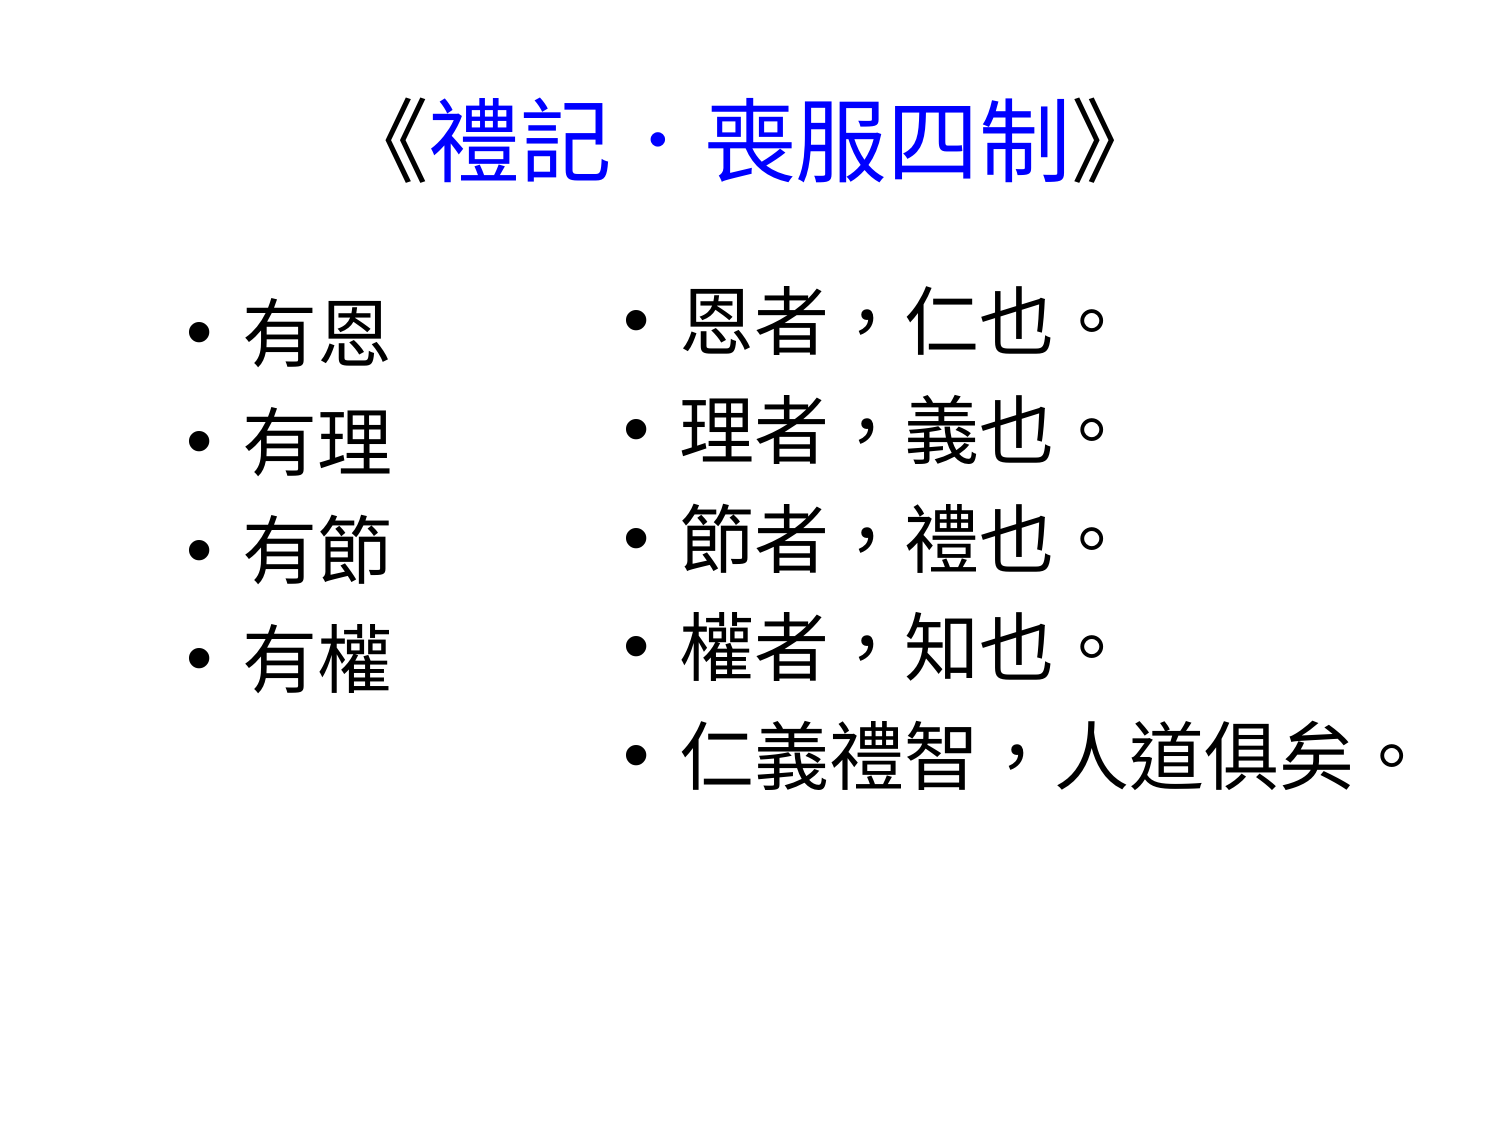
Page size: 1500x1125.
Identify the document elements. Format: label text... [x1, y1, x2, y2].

list 有恩 有理 有節 有權 [171, 278, 834, 1022]
title 《禮記．喪服四制》 [75, 45, 1426, 233]
list 恩者，仁也。 理者，義也。 節者，禮也。 權者，知也。 仁義禮智，人道俱矣。 [608, 267, 1500, 1010]
